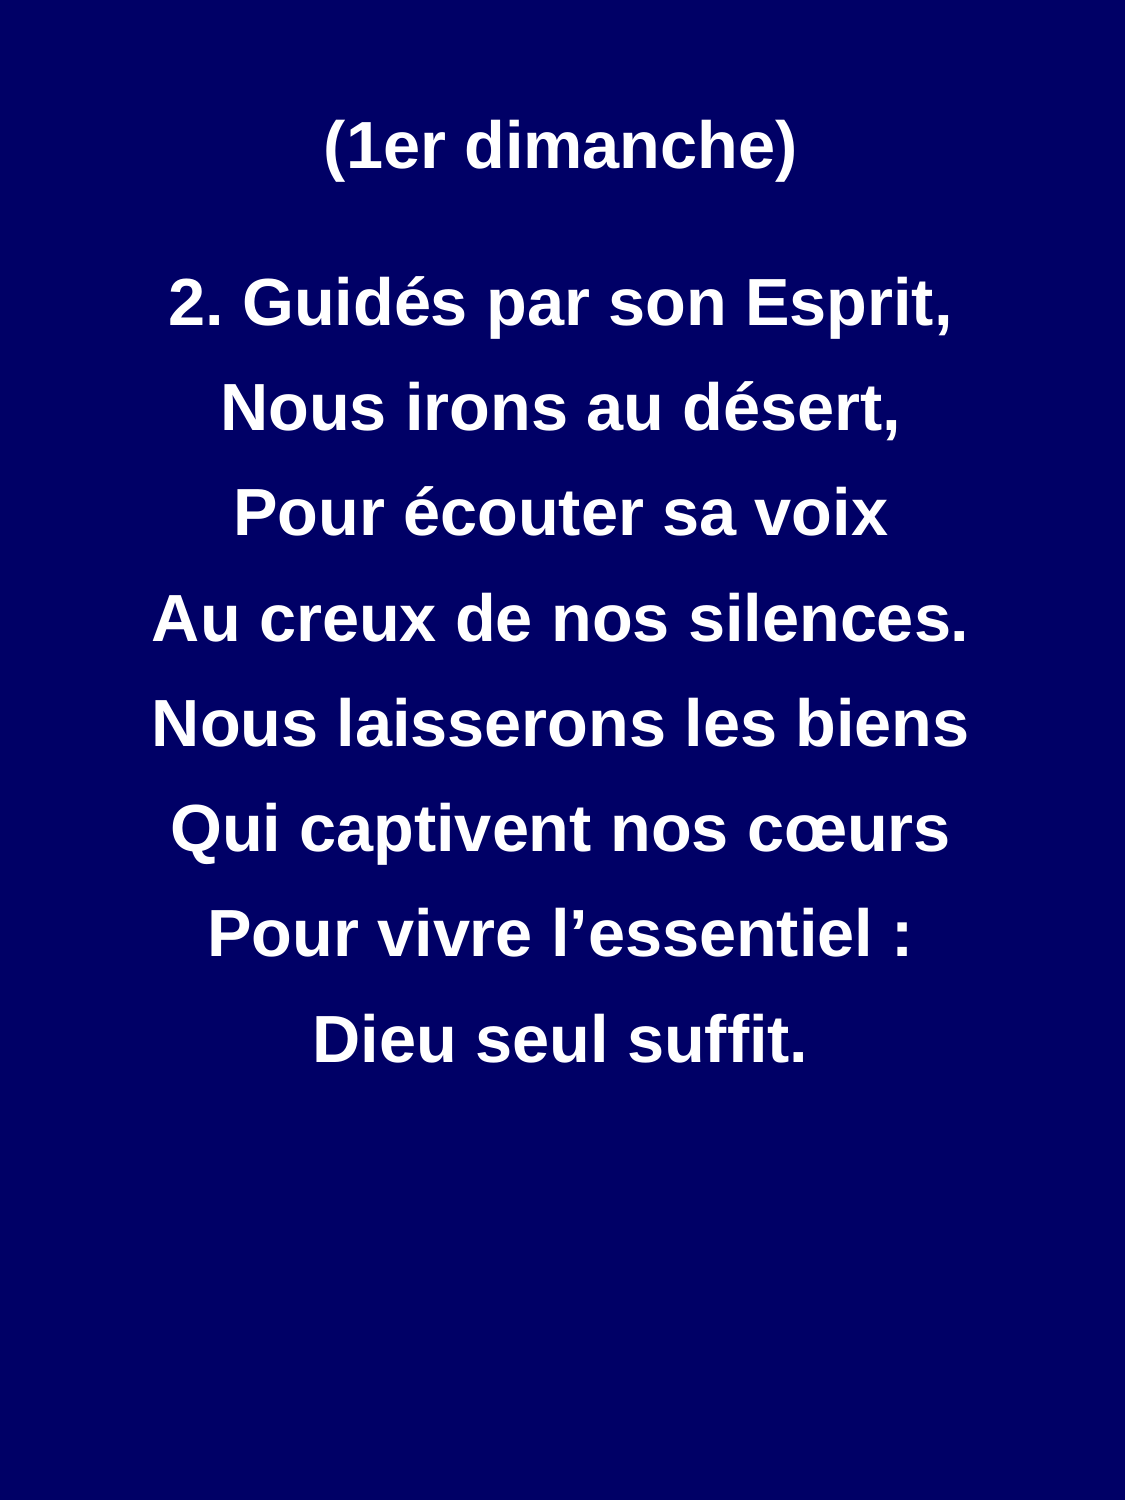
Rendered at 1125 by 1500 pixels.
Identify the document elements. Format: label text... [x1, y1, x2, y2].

text_box (1er dimanche) 2. Guidés par son Esprit, Nous irons au désert, Pour écouter sa voix Au creux de nos silences. Nous laisserons les biens Qui captivent nos cœurs Pour vivre l’essentiel : Dieu seul suffit. [11, 35, 1110, 1441]
